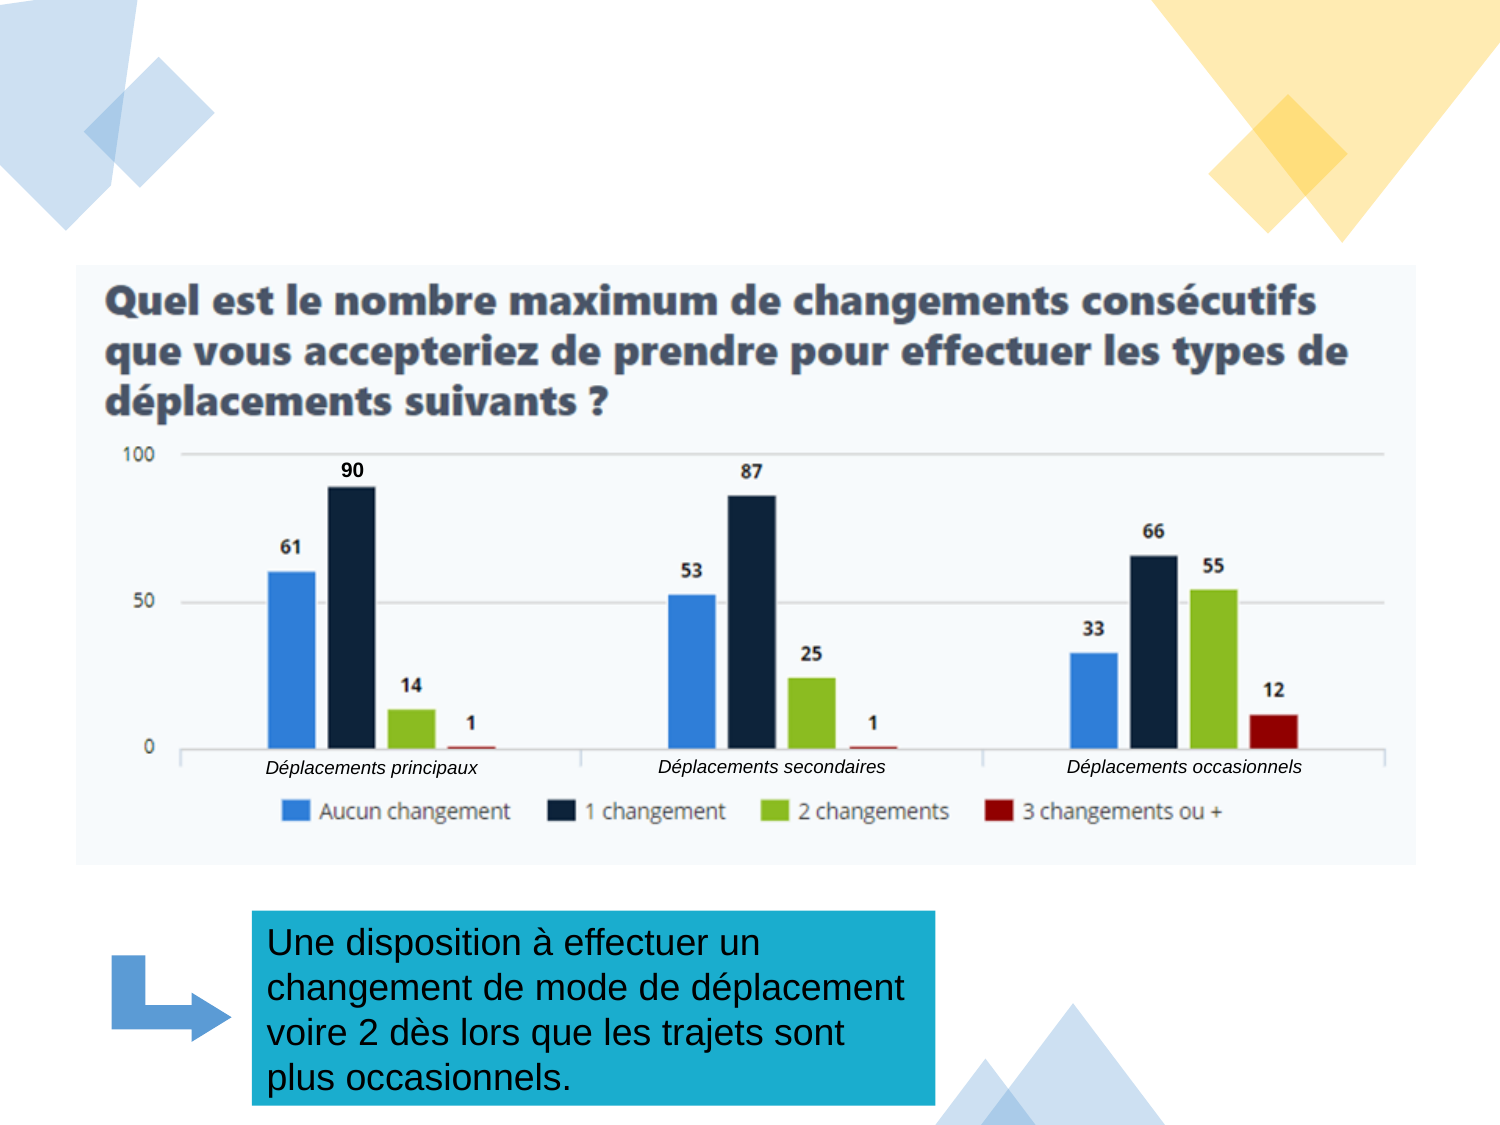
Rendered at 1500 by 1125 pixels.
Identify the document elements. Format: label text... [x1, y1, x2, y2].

picture [76, 265, 1416, 865]
text_box Déplacements secondaires [643, 746, 1029, 785]
text_box [0, 0, 1500, 1125]
text_box 90 [326, 449, 401, 490]
text_box Déplacements occasionnels [1052, 747, 1437, 785]
text_box Déplacements principaux [250, 748, 636, 786]
text_box Une disposition à effectuer un changement de mode de déplacement voire 2 dès lors que les trajets sont plus occasionnels. [251, 910, 936, 1106]
